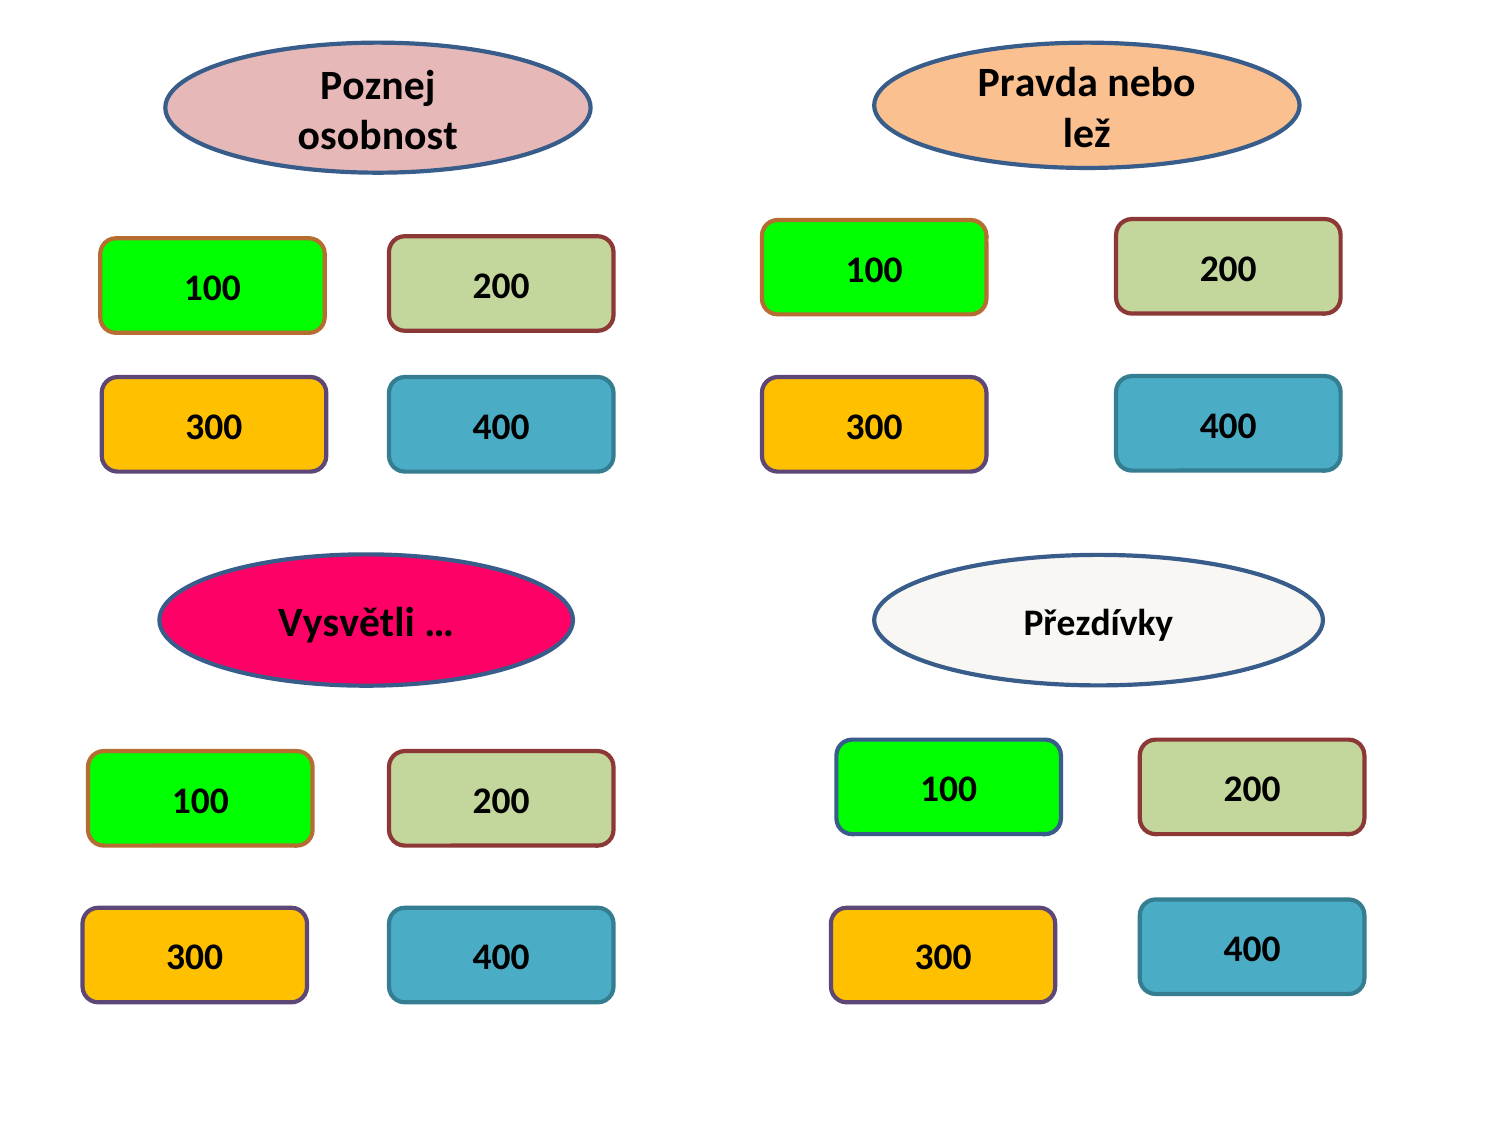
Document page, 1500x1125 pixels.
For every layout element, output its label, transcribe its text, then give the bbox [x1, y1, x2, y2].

text_box 200 [1116, 219, 1341, 314]
text_box 300 [101, 377, 327, 472]
text_box 200 [388, 236, 614, 331]
text_box Přezdívky [874, 554, 1323, 686]
text_box 100 [87, 751, 313, 846]
text_box 400 [388, 907, 614, 1003]
text_box 200 [388, 751, 614, 846]
text_box Vysvětli … [159, 554, 573, 686]
text_box 100 [836, 739, 1061, 835]
text_box Poznej osobnost [165, 42, 591, 173]
text_box Pravda nebo lež [874, 42, 1300, 168]
text_box 300 [761, 377, 987, 472]
text_box 300 [82, 907, 308, 1003]
text_box 300 [830, 907, 1056, 1003]
text_box 200 [1139, 739, 1365, 835]
text_box 100 [761, 219, 987, 315]
text_box 100 [100, 238, 325, 333]
text_box 400 [1139, 899, 1365, 995]
text_box 400 [1116, 376, 1341, 471]
text_box 400 [388, 377, 614, 472]
